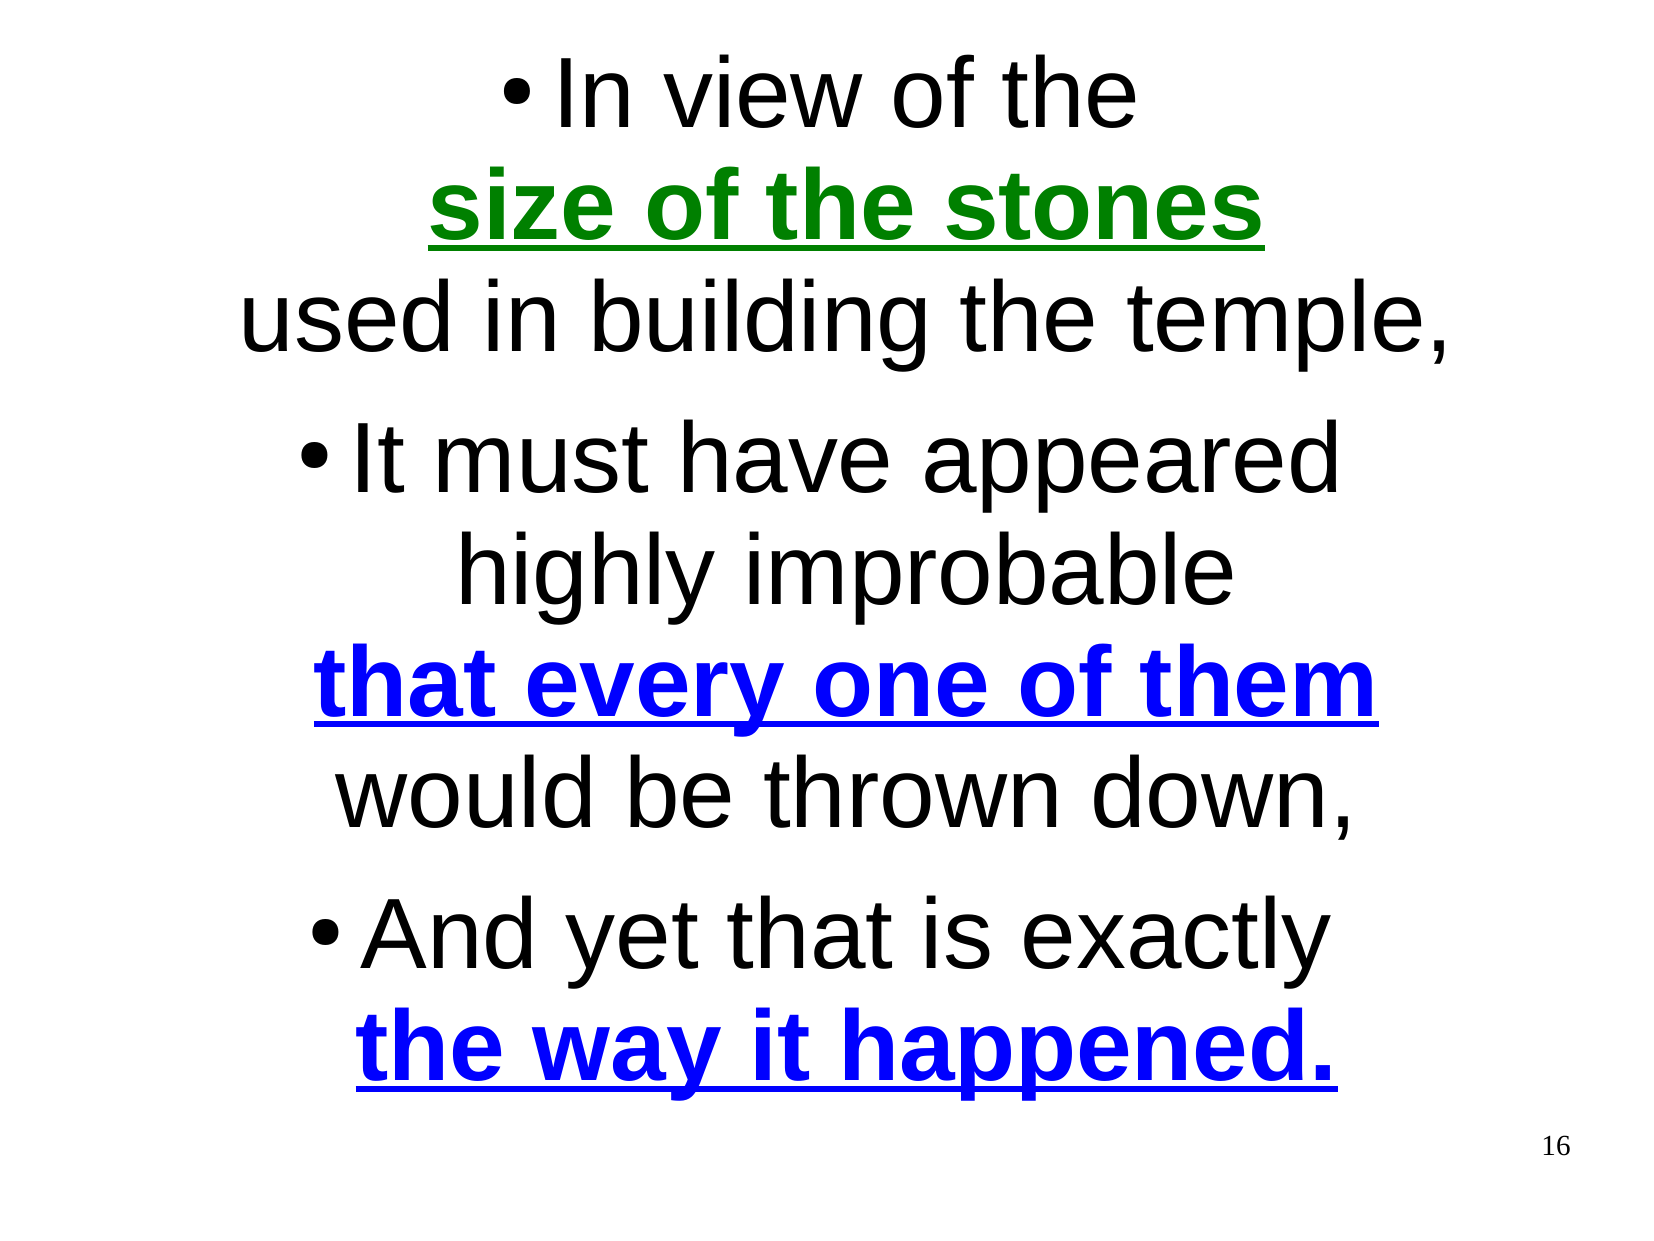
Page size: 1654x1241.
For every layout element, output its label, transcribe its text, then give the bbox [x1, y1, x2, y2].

list In view of the size of the stones used in building the temple, It must have appeared highly improbable that every one of them would be thrown down, And yet that is exactly the way it happened. [37, 37, 1613, 1201]
